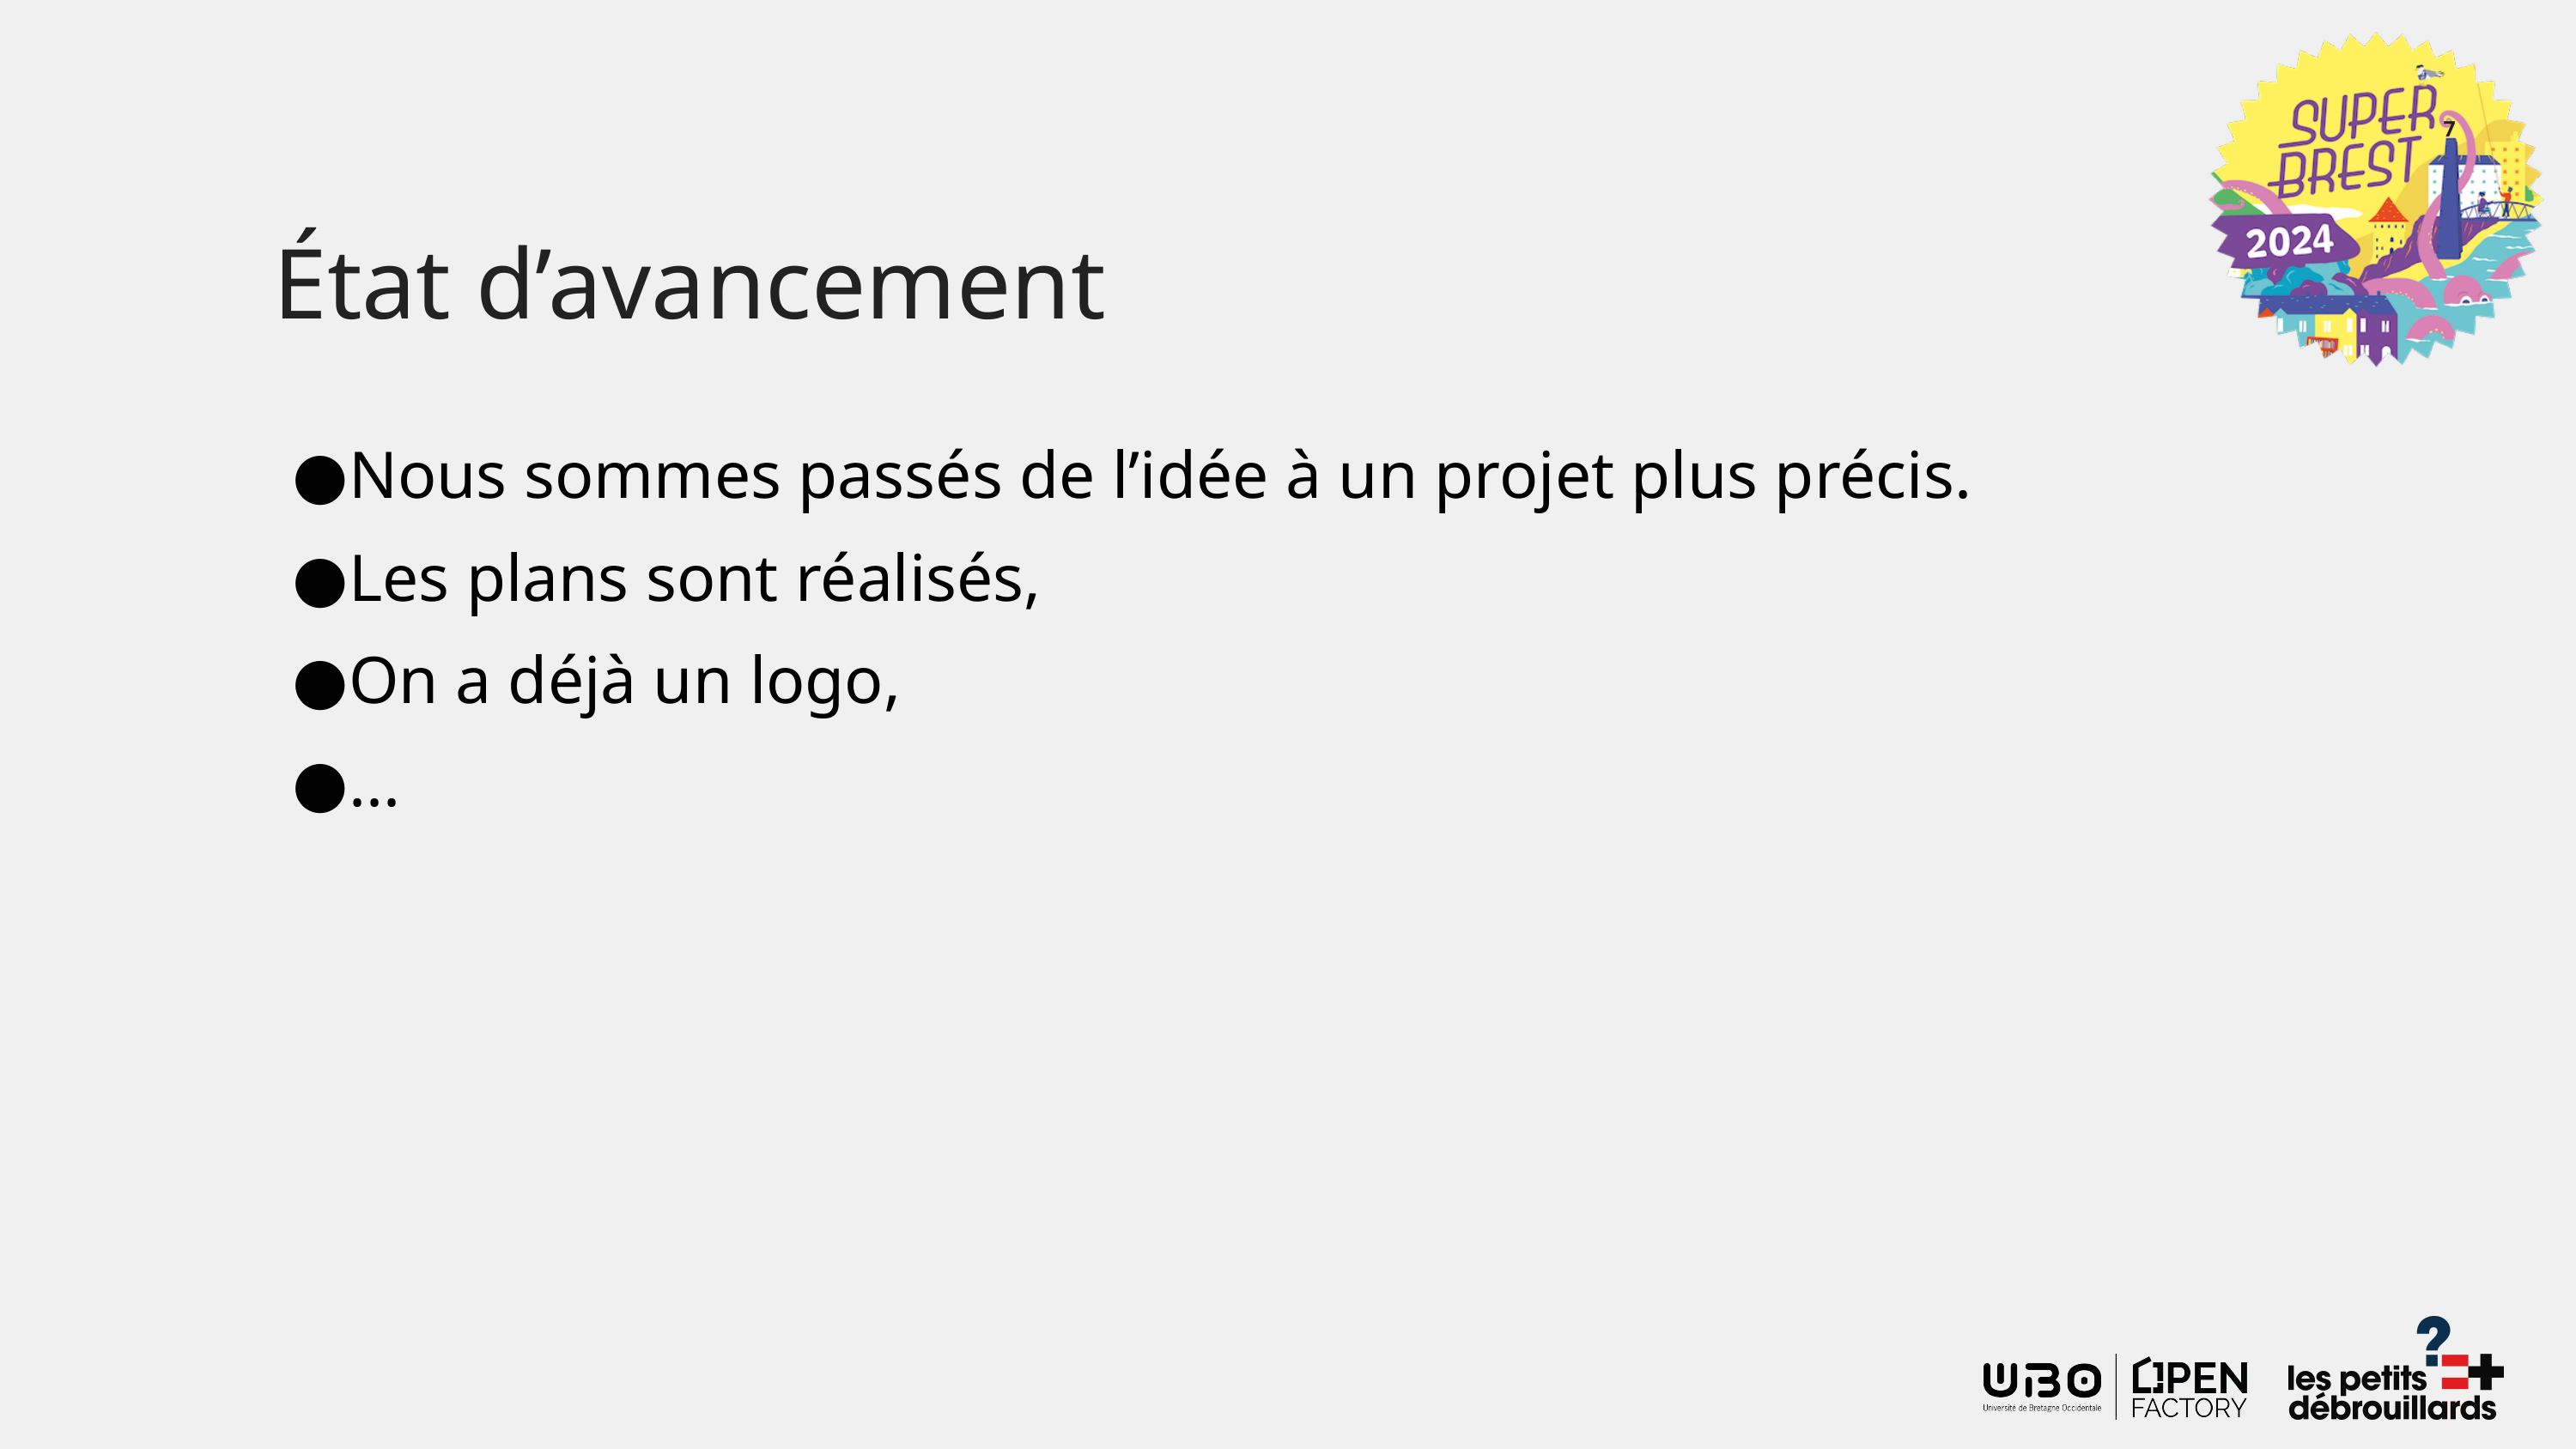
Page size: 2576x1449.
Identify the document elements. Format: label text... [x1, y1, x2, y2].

title État d’avancement [273, 217, 1741, 434]
list Nous sommes passés de l’idée à un projet plus précis. Les plans sont réalisés, On a déjà un logo, ... [275, 433, 2188, 1122]
picture [2288, 1316, 2504, 1420]
picture [2176, 0, 2576, 400]
picture [1984, 1354, 2247, 1420]
slide_number <numéro> [2307, 93, 2456, 145]
